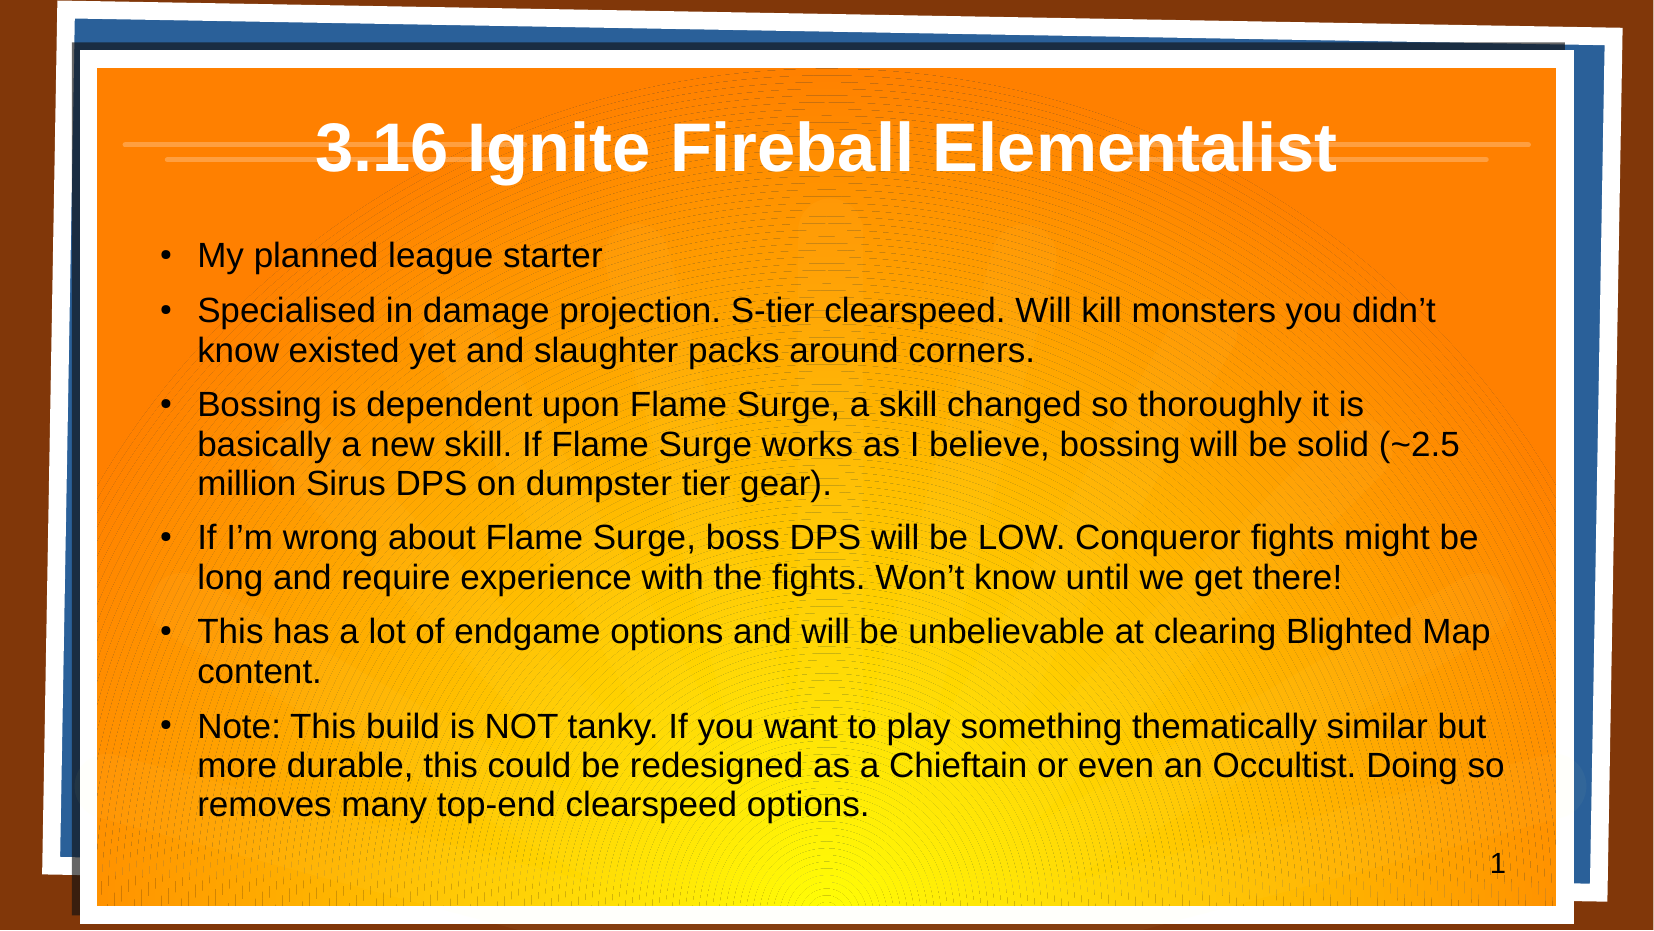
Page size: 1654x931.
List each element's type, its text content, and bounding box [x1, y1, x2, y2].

title 3.16 Ignite Fireball Elementalist [147, 32, 1506, 236]
list My planned league starter Specialised in damage projection. S-tier clearspeed. Will kill monsters you didn’t know existed yet and slaughter packs around corners. Bossing is dependent upon Flame Surge, a skill changed so thoroughly it is basically a new skill. If Flame Surge works as I believe, bossing will be solid (~2.5 million Sirus DPS on dumpster tier gear). If I’m wrong about Flame Surge, boss DPS will be LOW. Conqueror fights might be long and require experience with the fights. Won’t know until we get there! This has a lot of endgame options and will be unbelievable at clearing Blighted Map content. Note: This build is NOT tanky. If you want to play something thematically similar but more durable, this could be redesigned as a Chieftain or even an Occultist. Doing so removes many top-end clearspeed options. [147, 236, 1506, 827]
